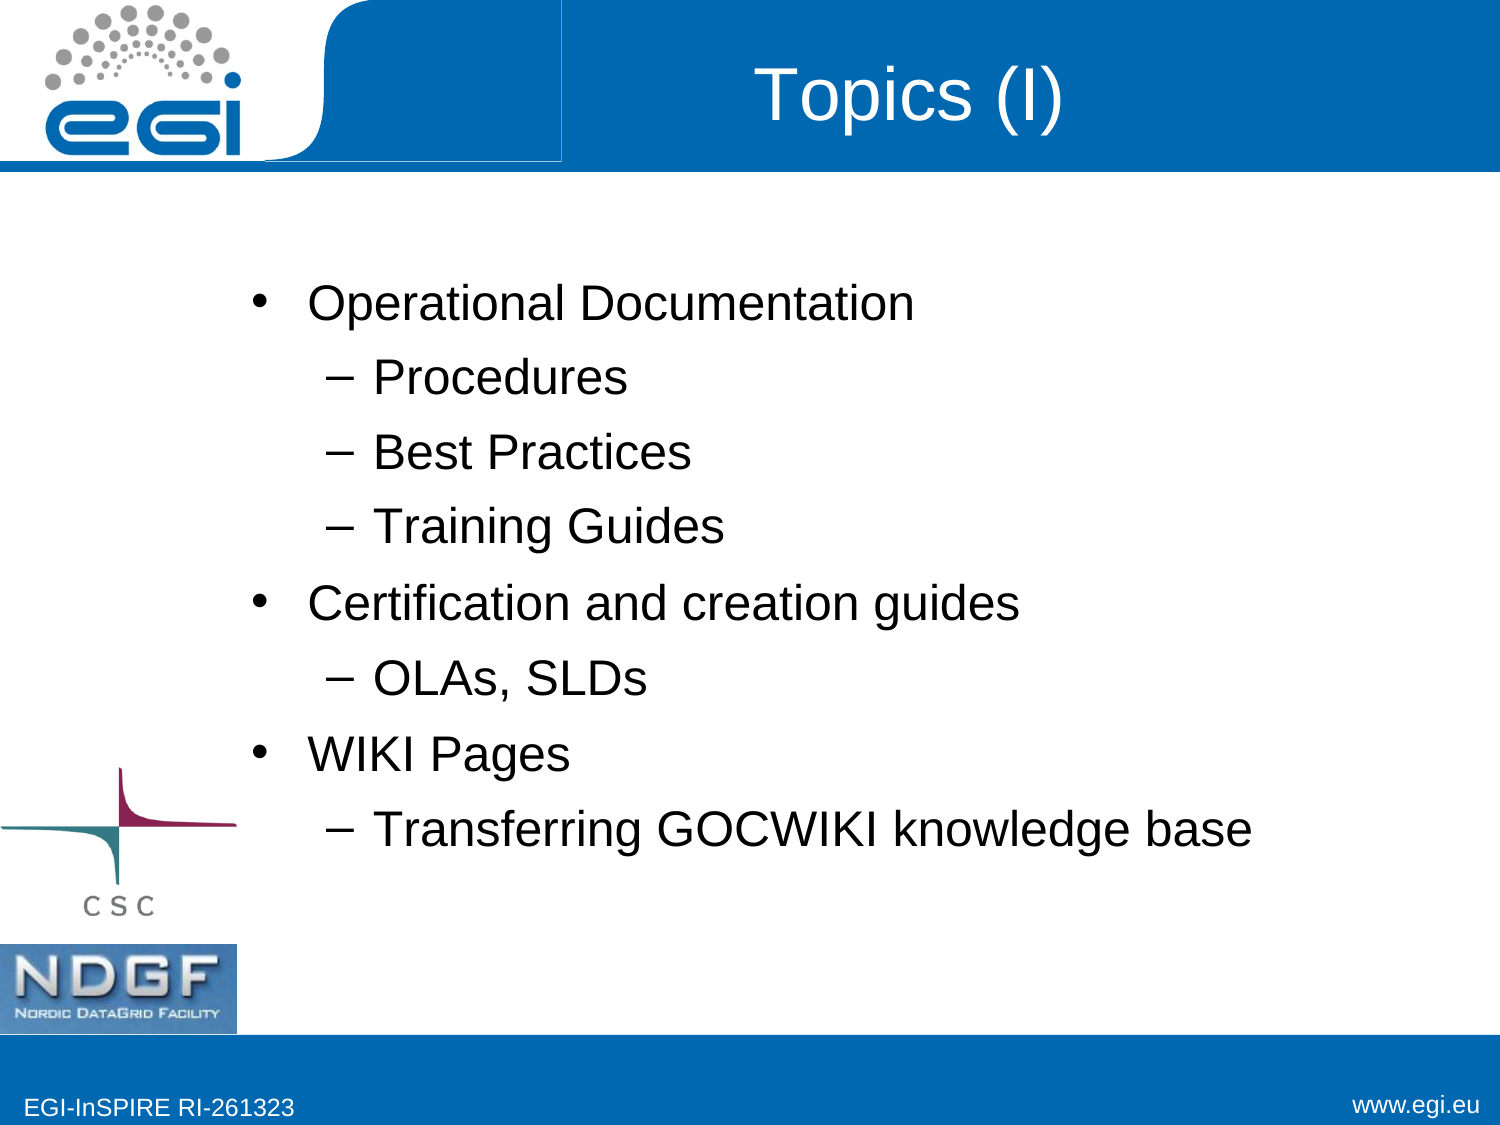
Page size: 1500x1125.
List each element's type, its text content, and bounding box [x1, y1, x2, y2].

title Topics (I) [348, 0, 1471, 216]
list Operational Documentation Procedures Best Practices Training Guides Certification and creation guides OLAs, SLDs WIKI Pages Transferring GOCWIKI knowledge base [236, 262, 1426, 1021]
picture [0, 944, 237, 1034]
picture [0, 767, 236, 916]
picture [0, 0, 265, 161]
